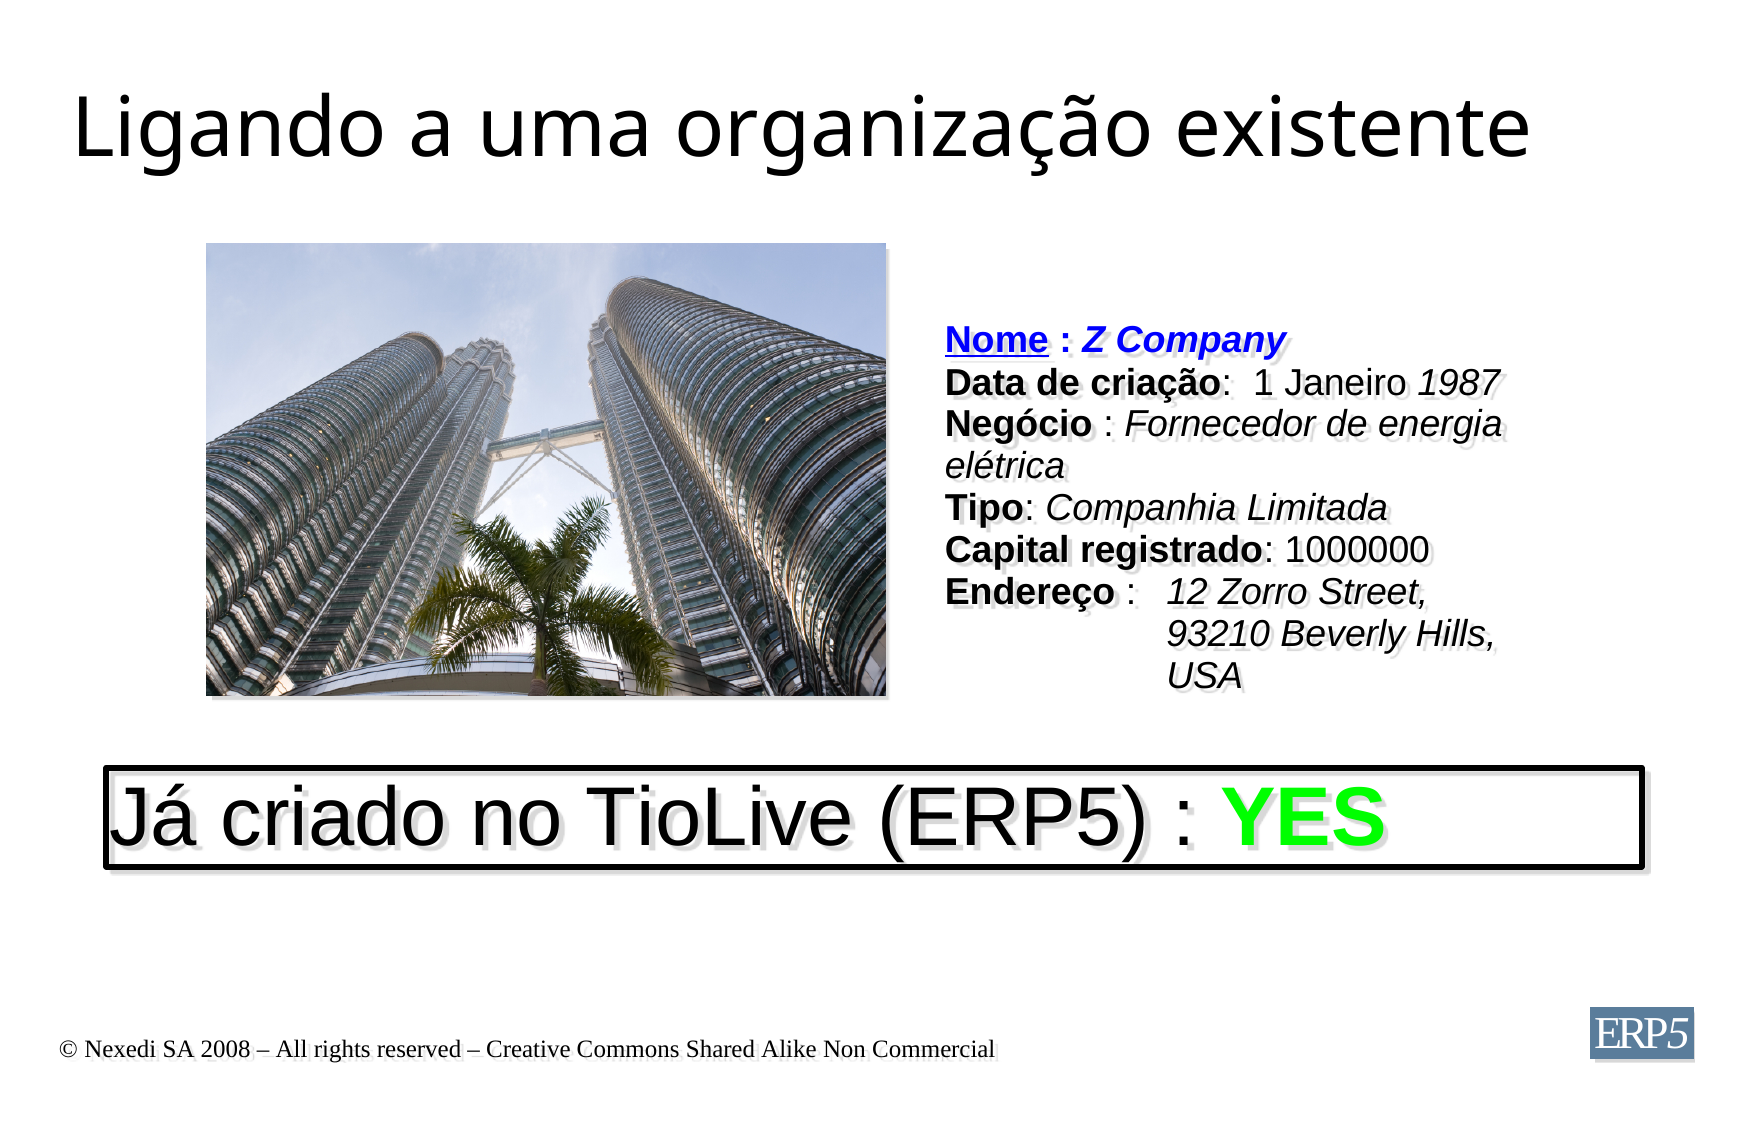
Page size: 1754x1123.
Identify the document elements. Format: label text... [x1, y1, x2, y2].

text_box Já criado no TioLive (ERP5) : YES [106, 767, 1642, 867]
title Ligando a uma organização existente [71, 63, 1707, 187]
text_box Nome : Z Company Data de criação: 1 Janeiro 1987 Negócio : Fornecedor de energia elétrica Tipo: Companhia Limitada Capital registrado: 1000000 Endereço : 12 Zorro Street, 93210 Beverly Hills, USA [944, 318, 1536, 697]
picture [206, 243, 886, 696]
